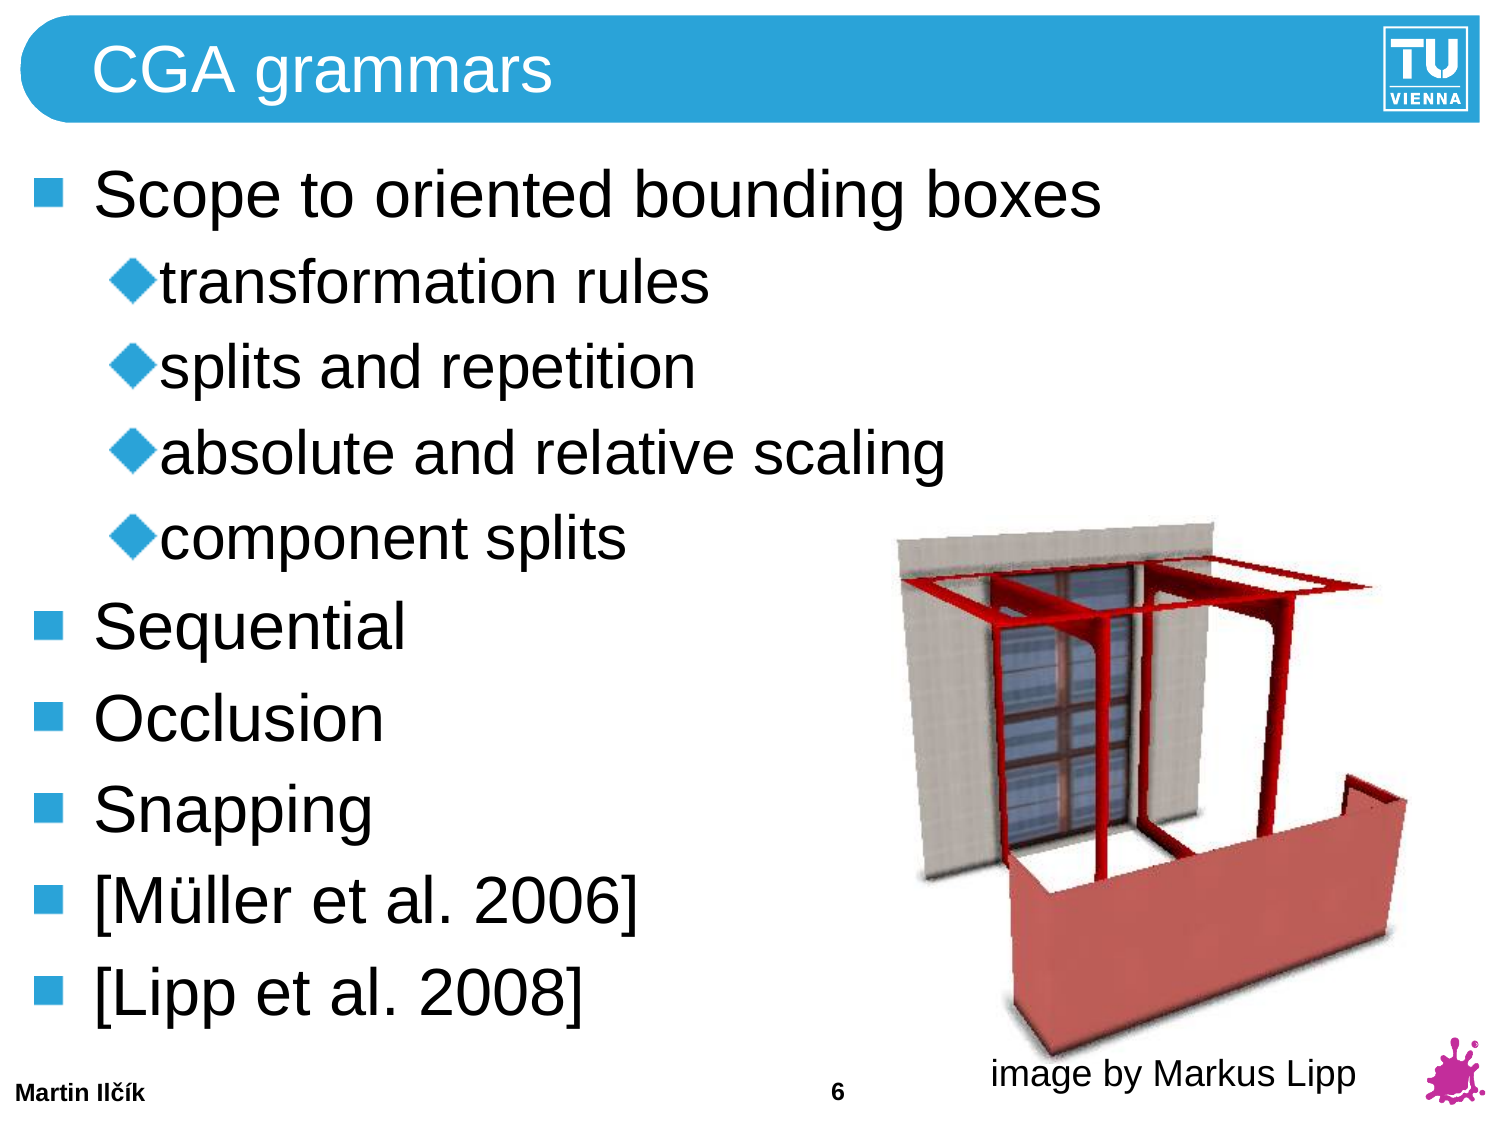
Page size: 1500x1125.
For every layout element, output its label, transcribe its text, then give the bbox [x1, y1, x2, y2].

text_box image by Markus Lipp [976, 1045, 1372, 1117]
picture [891, 515, 1412, 1065]
text_box Martin Ilčík [0, 1068, 617, 1117]
list Scope to oriented bounding boxes transformation rules splits and repetition absolute and relative scaling component splits Sequential Occlusion Snapping [Müller et al. 2006] [Lipp et al. 2008] [19, 148, 1481, 1122]
title CGA grammars [76, 7, 1350, 132]
text_box 40 [749, 1067, 927, 1117]
